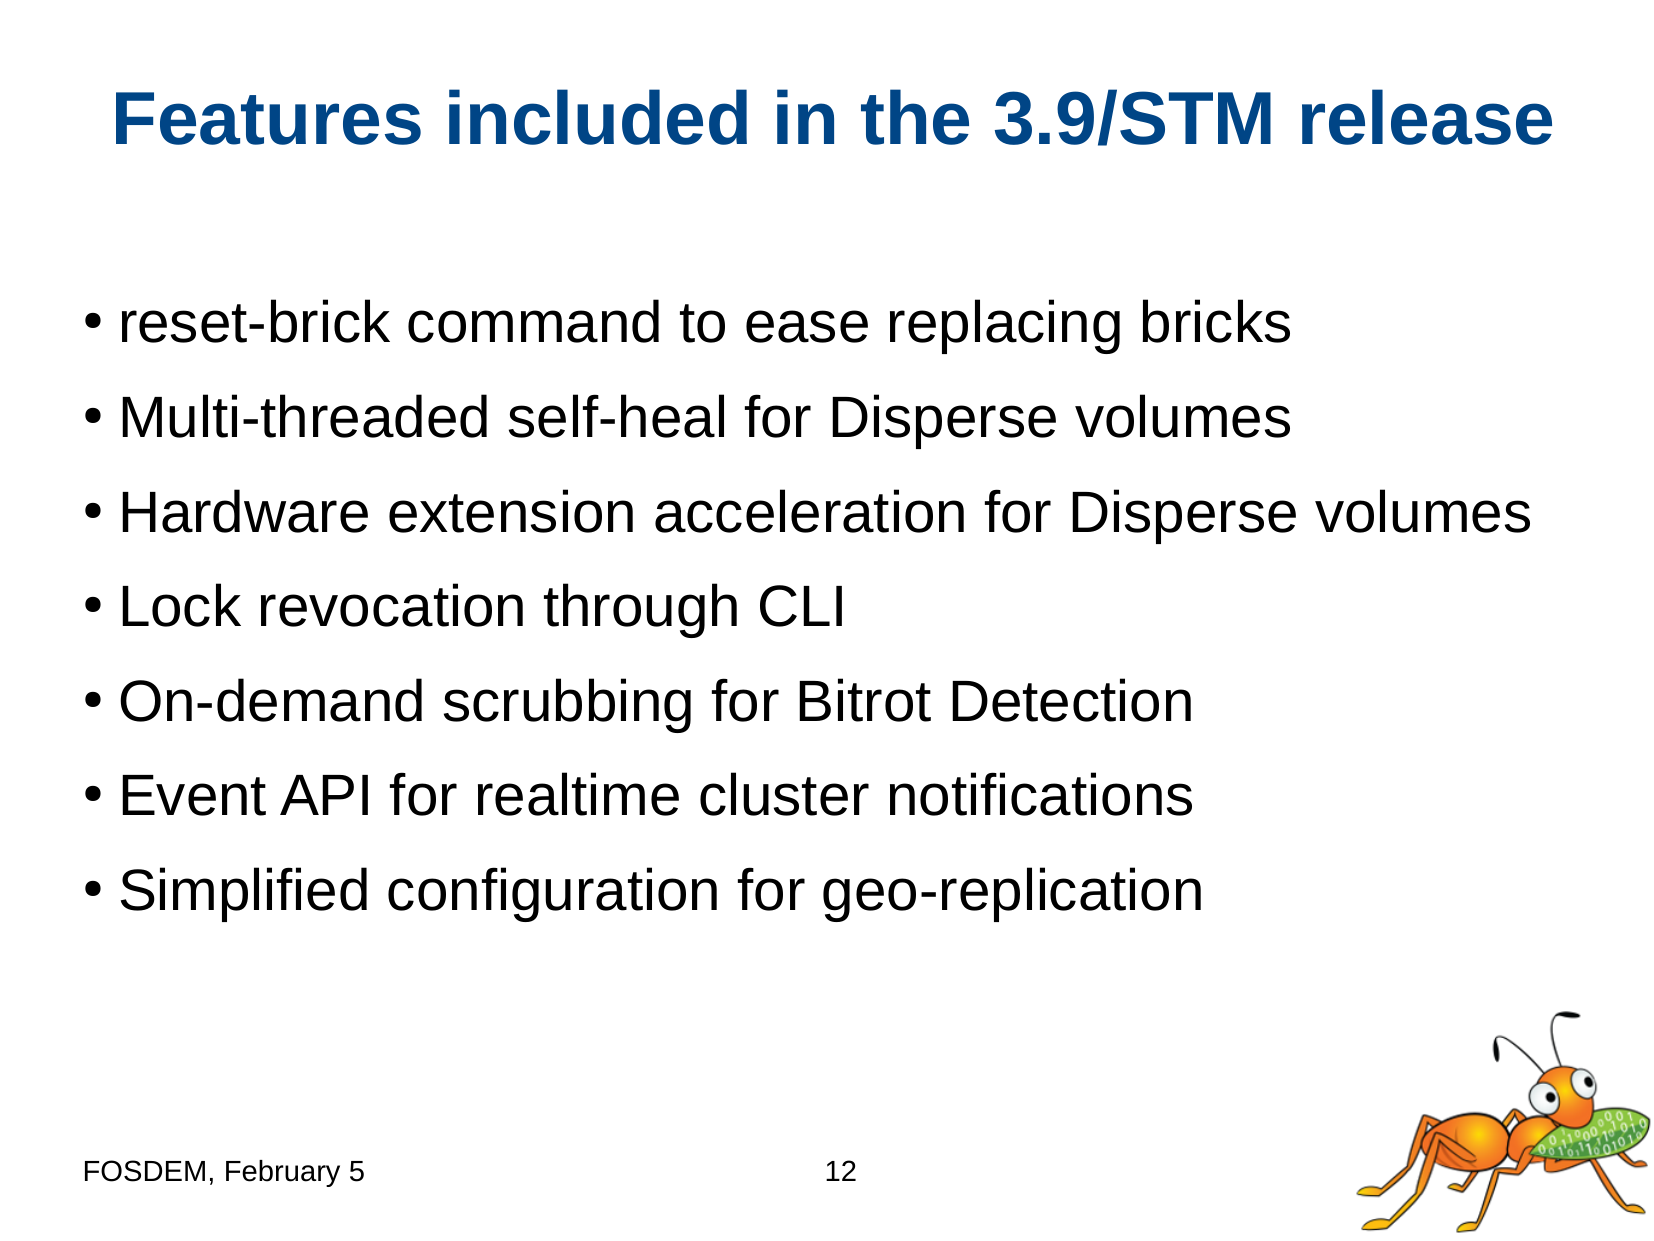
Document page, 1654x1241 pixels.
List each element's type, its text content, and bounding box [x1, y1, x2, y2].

picture [1353, 1009, 1654, 1235]
title Features included in the 3.9/STM release [90, 15, 1579, 223]
list reset-brick command to ease replacing bricks Multi-threaded self-heal for Disperse volumes Hardware extension acceleration for Disperse volumes Lock revocation through CLI On-demand scrubbing for Bitrot Detection Event API for realtime cluster notifications Simplified configuration for geo-replication [82, 290, 1571, 1010]
